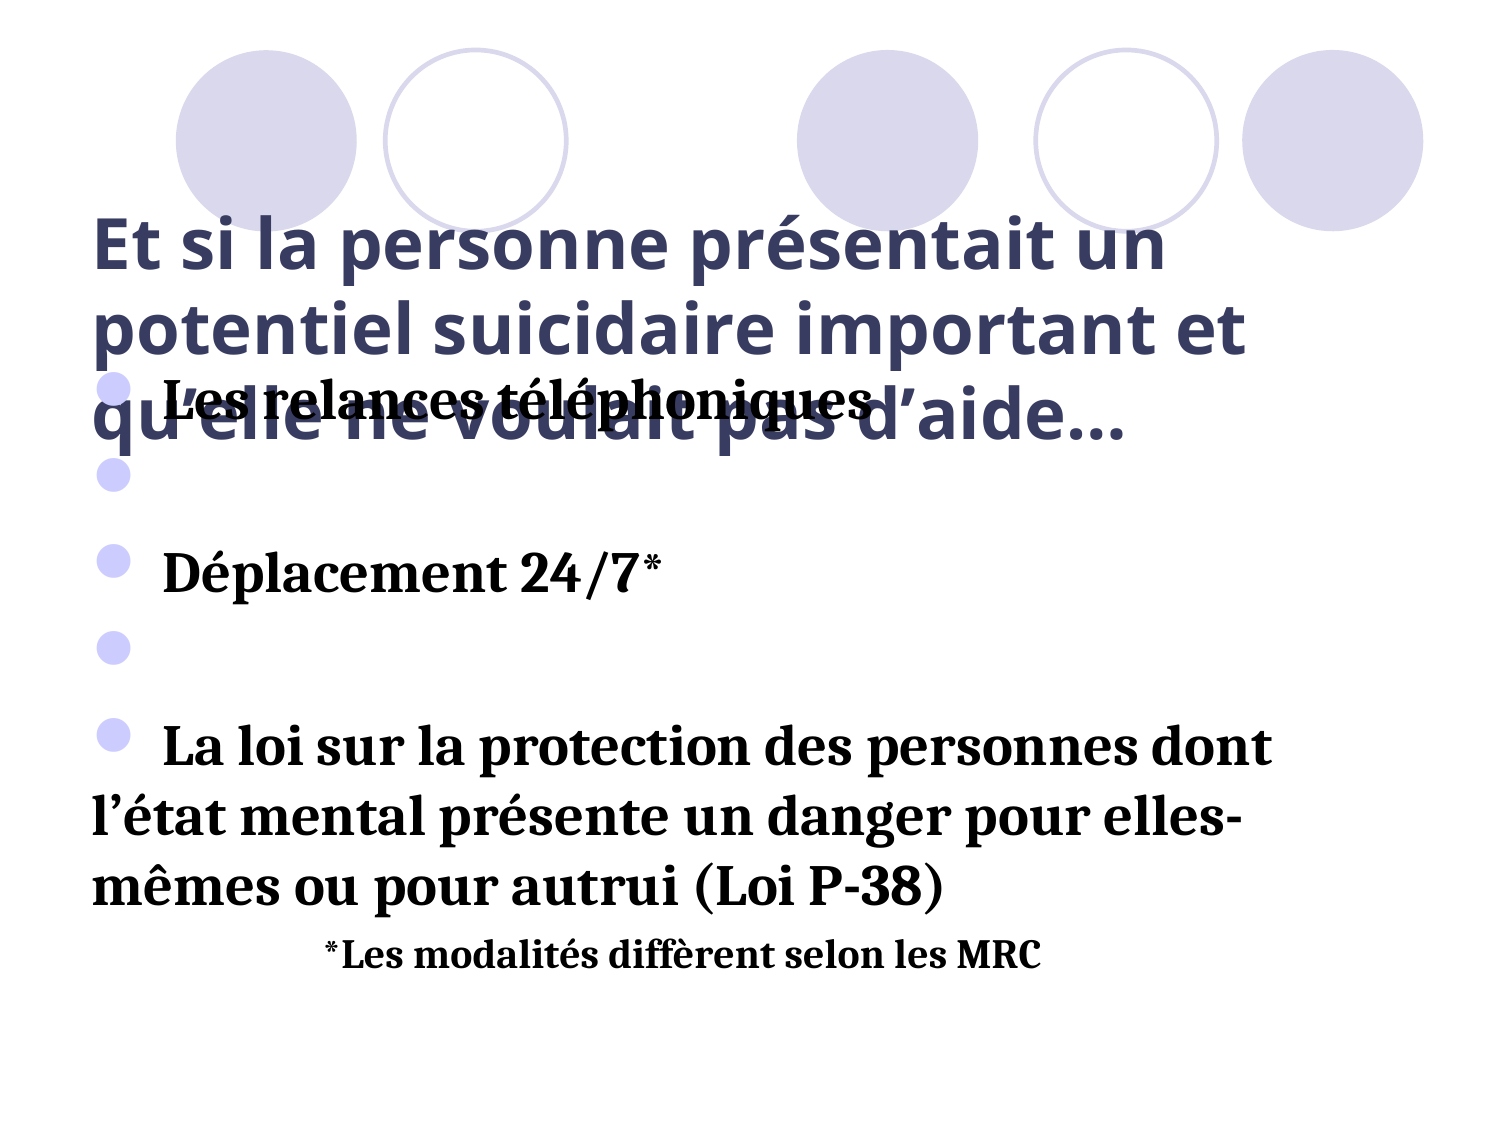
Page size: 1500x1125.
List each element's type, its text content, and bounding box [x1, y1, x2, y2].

list Les relances téléphoniques Déplacement 24/7* La loi sur la protection des personnes dont l’état mental présente un danger pour elles-mêmes ou pour autrui (Loi P-38) *Les modalités diffèrent selon les MRC [76, 180, 1427, 1031]
title Et si la personne présentait un potentiel suicidaire important et qu’elle ne voulait pas d’aide… [76, 106, 1427, 180]
